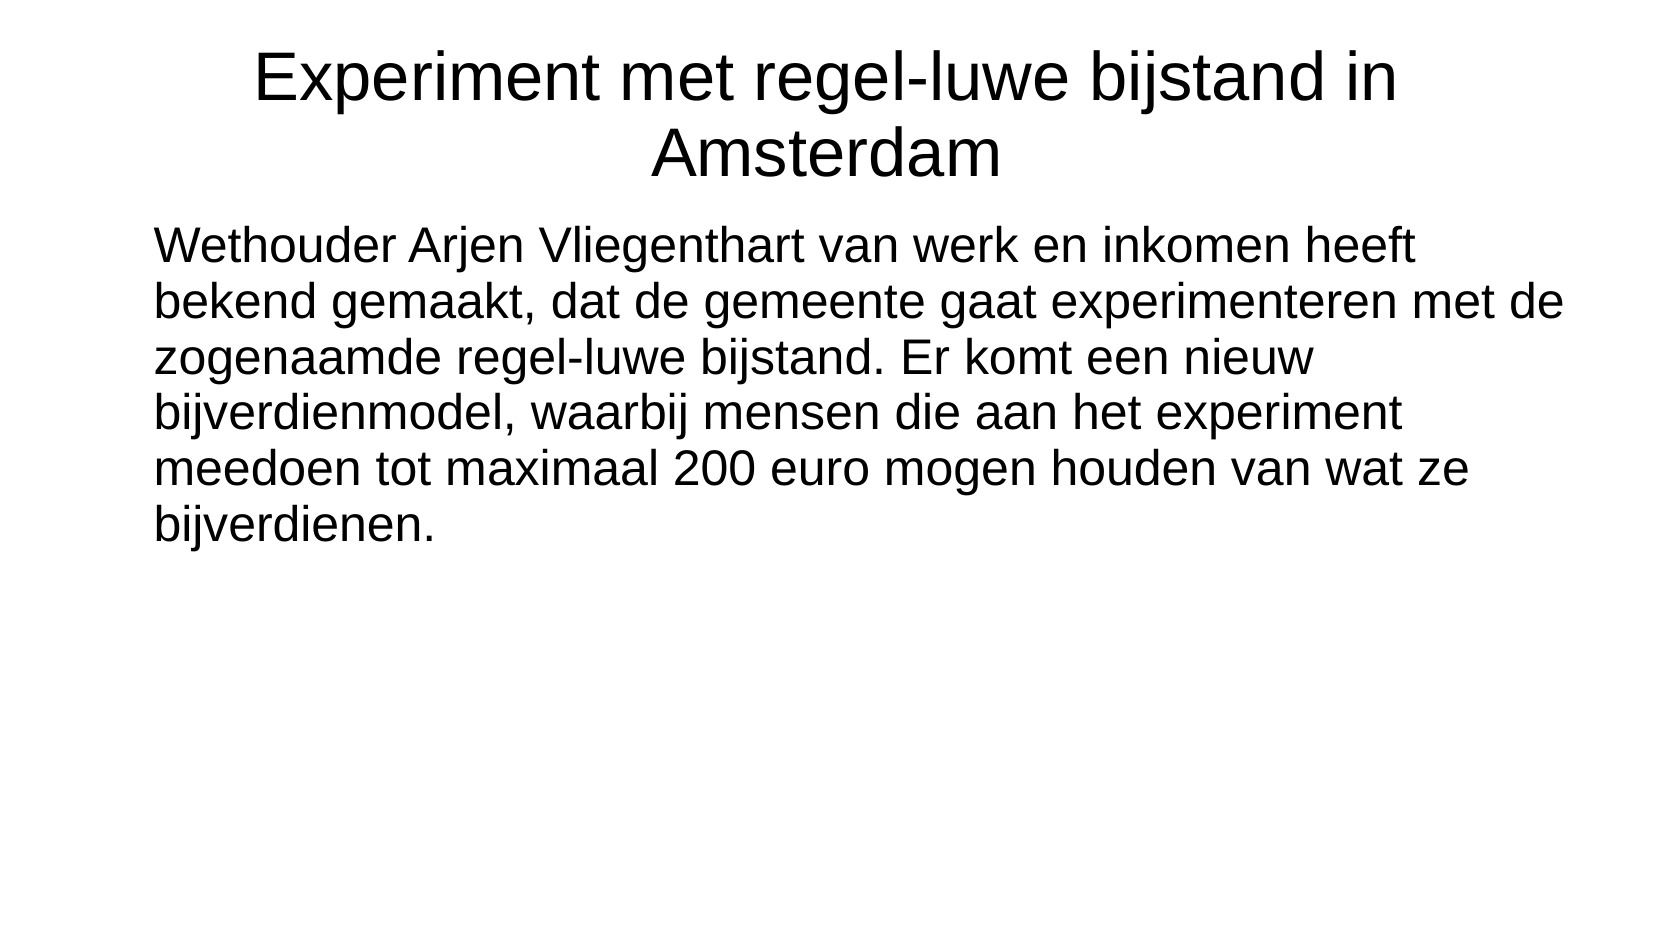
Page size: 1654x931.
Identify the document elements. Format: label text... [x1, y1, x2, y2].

title Experiment met regel-luwe bijstand in Amsterdam [82, 37, 1571, 193]
list Wethouder Arjen Vliegenthart van werk en inkomen heeft bekend gemaakt, dat de gemeente gaat experimenteren met de zogenaamde regel-luwe bijstand. Er komt een nieuw bijverdienmodel, waarbij mensen die aan het experiment meedoen tot maximaal 200 euro mogen houden van wat ze bijverdienen. [82, 217, 1571, 758]
